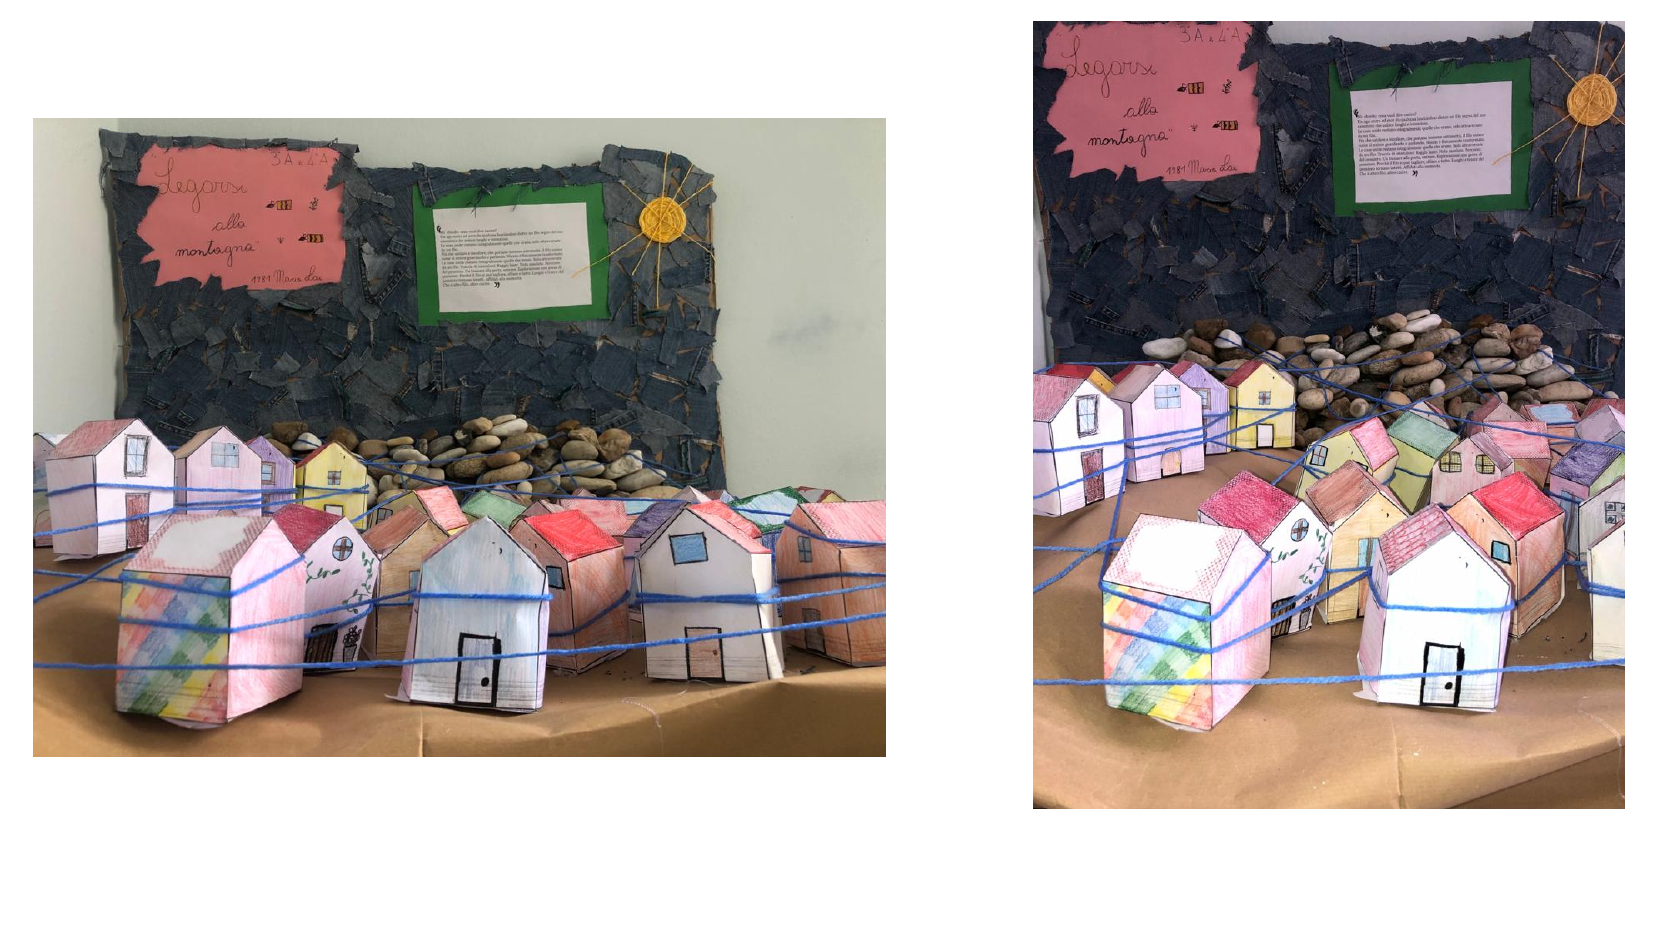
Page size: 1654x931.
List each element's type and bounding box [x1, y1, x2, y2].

picture [1033, 21, 1625, 810]
picture [33, 118, 886, 758]
